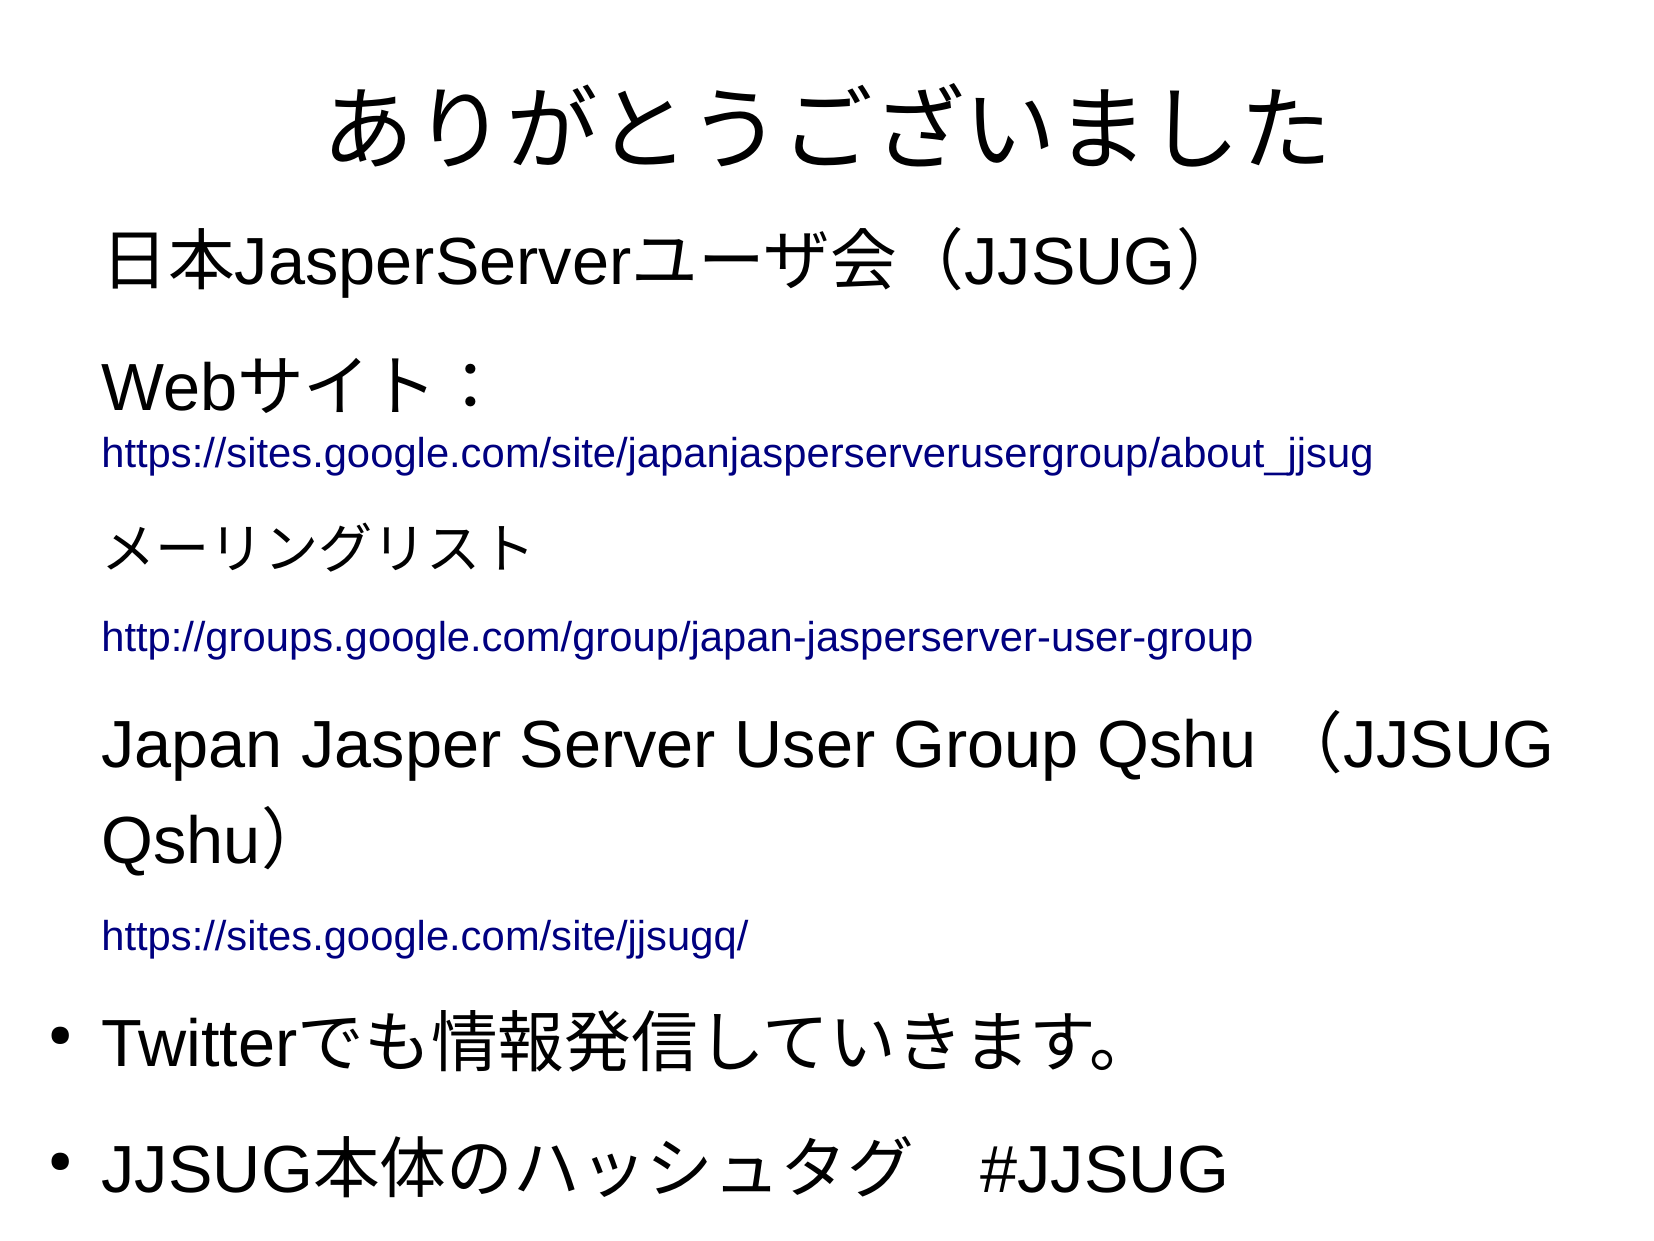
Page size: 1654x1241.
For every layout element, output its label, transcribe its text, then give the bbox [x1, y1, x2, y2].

title ありがとうございました [121, 19, 1534, 206]
list 日本JasperServerユーザ会（JJSUG） Webサイト：https://sites.google.com/site/japanjasperserverusergroup/about_jjsug メーリングリスト http://groups.google.com/group/japan-jasperserver-user-group Japan Jasper Server User Group Qshu （JJSUG Qshu） https://sites.google.com/site/jjsugq/ Twitterでも情報発信していきます。 JJSUG本体のハッシュタグ #JJSUG JJSUG Qshuのハッシュタグ #JJSUG_Qshu [30, 206, 1593, 1161]
